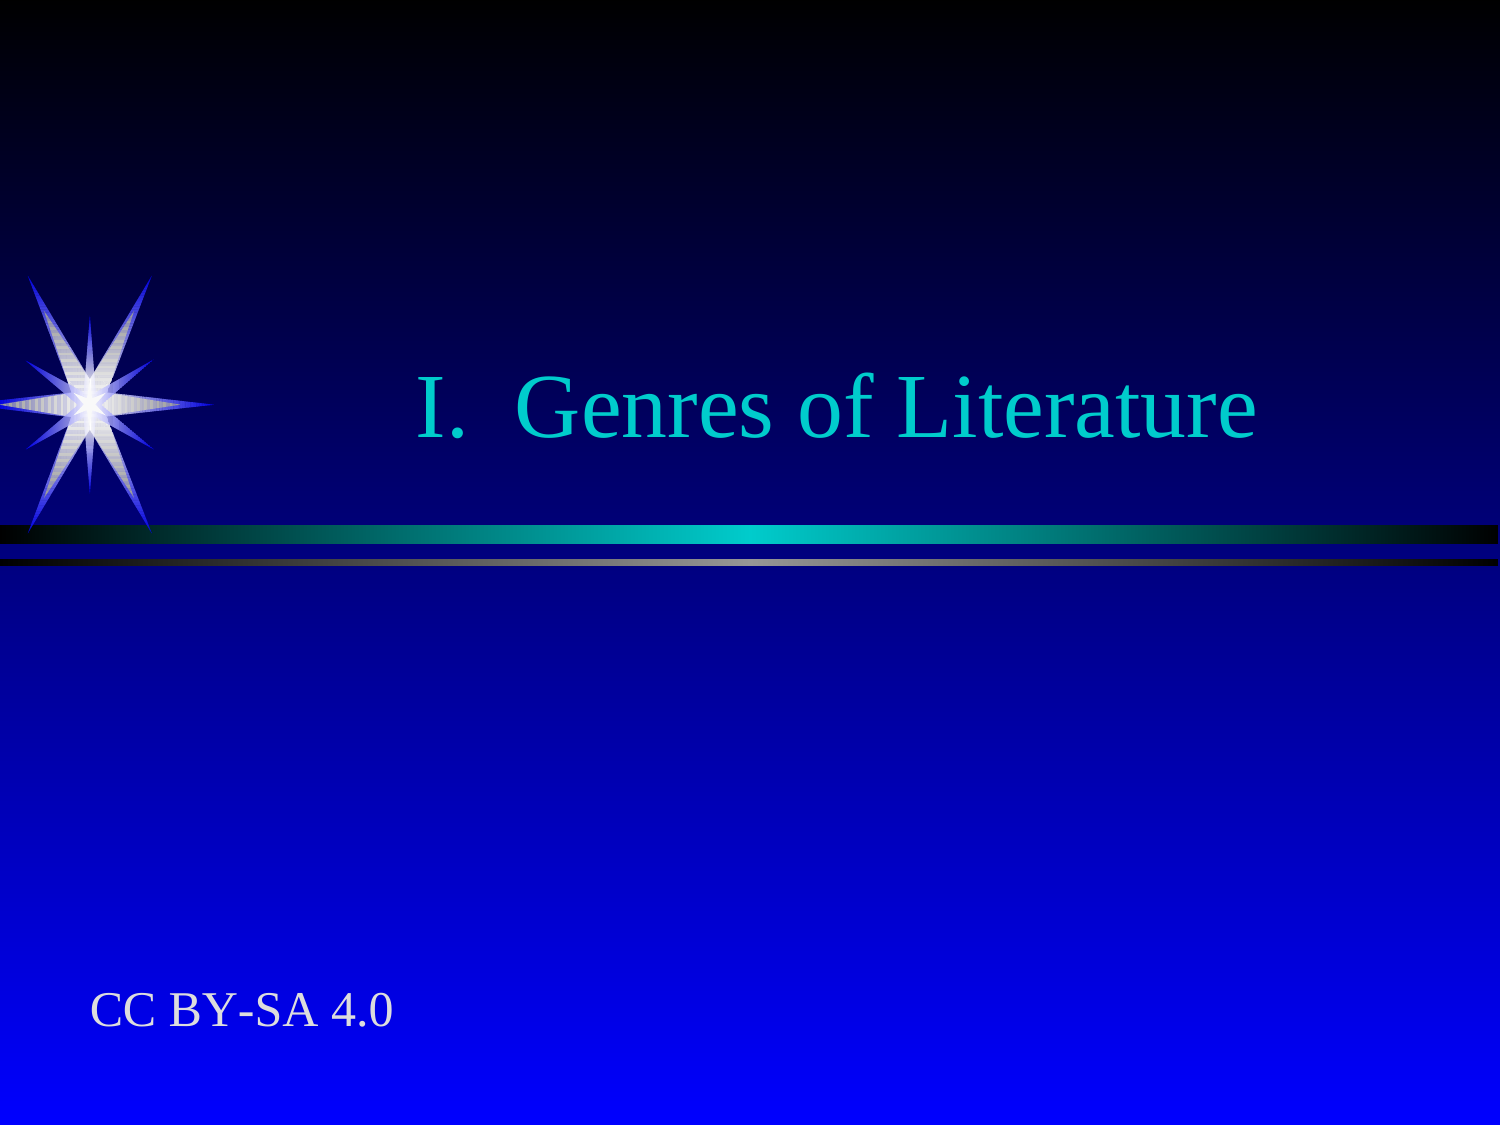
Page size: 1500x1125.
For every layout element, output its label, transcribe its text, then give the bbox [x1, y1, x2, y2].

text_box CC BY-SA 4.0 [75, 975, 526, 1046]
title I. Genres of Literature [200, 312, 1476, 501]
